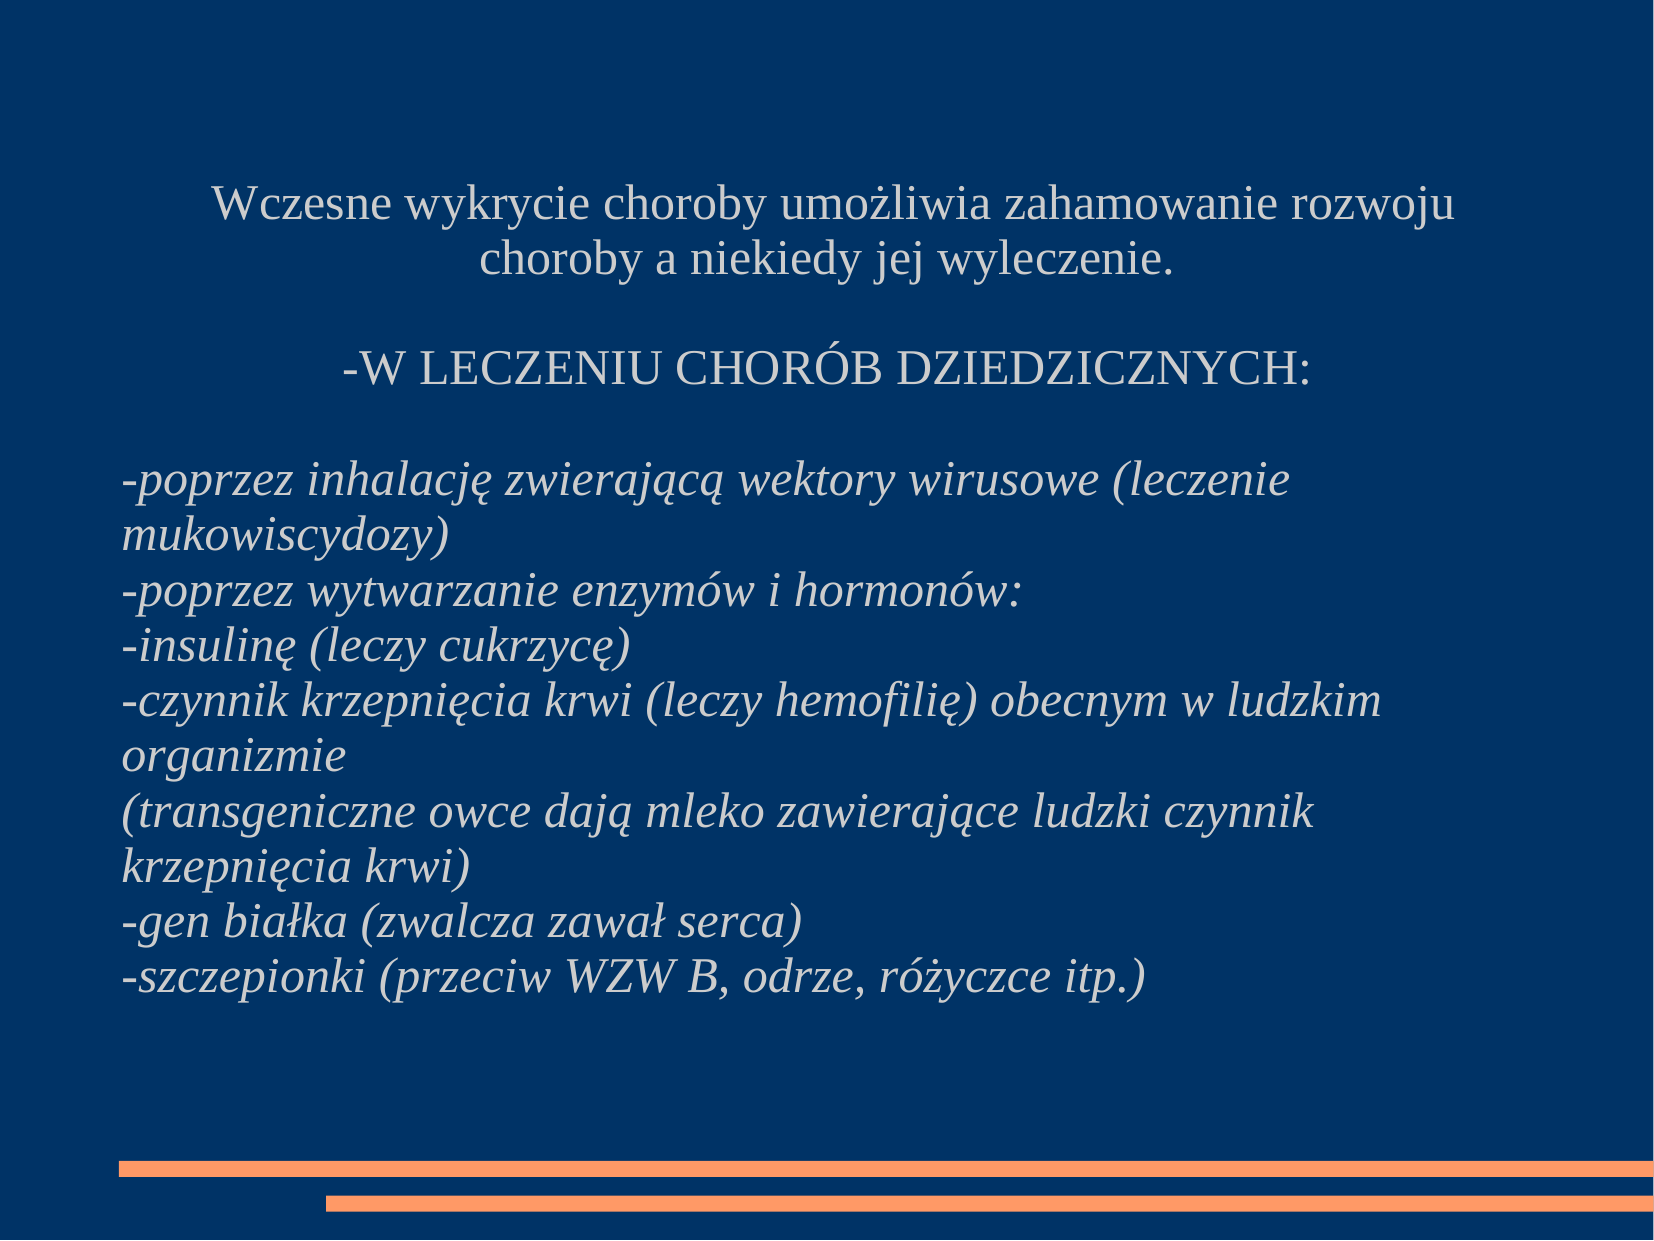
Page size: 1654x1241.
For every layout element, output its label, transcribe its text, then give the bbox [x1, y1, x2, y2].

subtitle Wczesne wykrycie choroby umożliwia zahamowanie rozwoju choroby a niekiedy jej wyleczenie. -W LECZENIU CHORÓB DZIEDZICZNYCH: -poprzez inhalację zwierającą wektory wirusowe (leczenie mukowiscydozy) -poprzez wytwarzanie enzymów i hormonów: -insulinę (leczy cukrzycę) -czynnik krzepnięcia krwi (leczy hemofilię) obecnym w ludzkim organizmie (transgeniczne owce dają mleko zawierające ludzki czynnik krzepnięcia krwi) -gen białka (zwalcza zawał serca) -szczepionki (przeciw WZW B, odrze, różyczce itp.) [121, 46, 1534, 1132]
